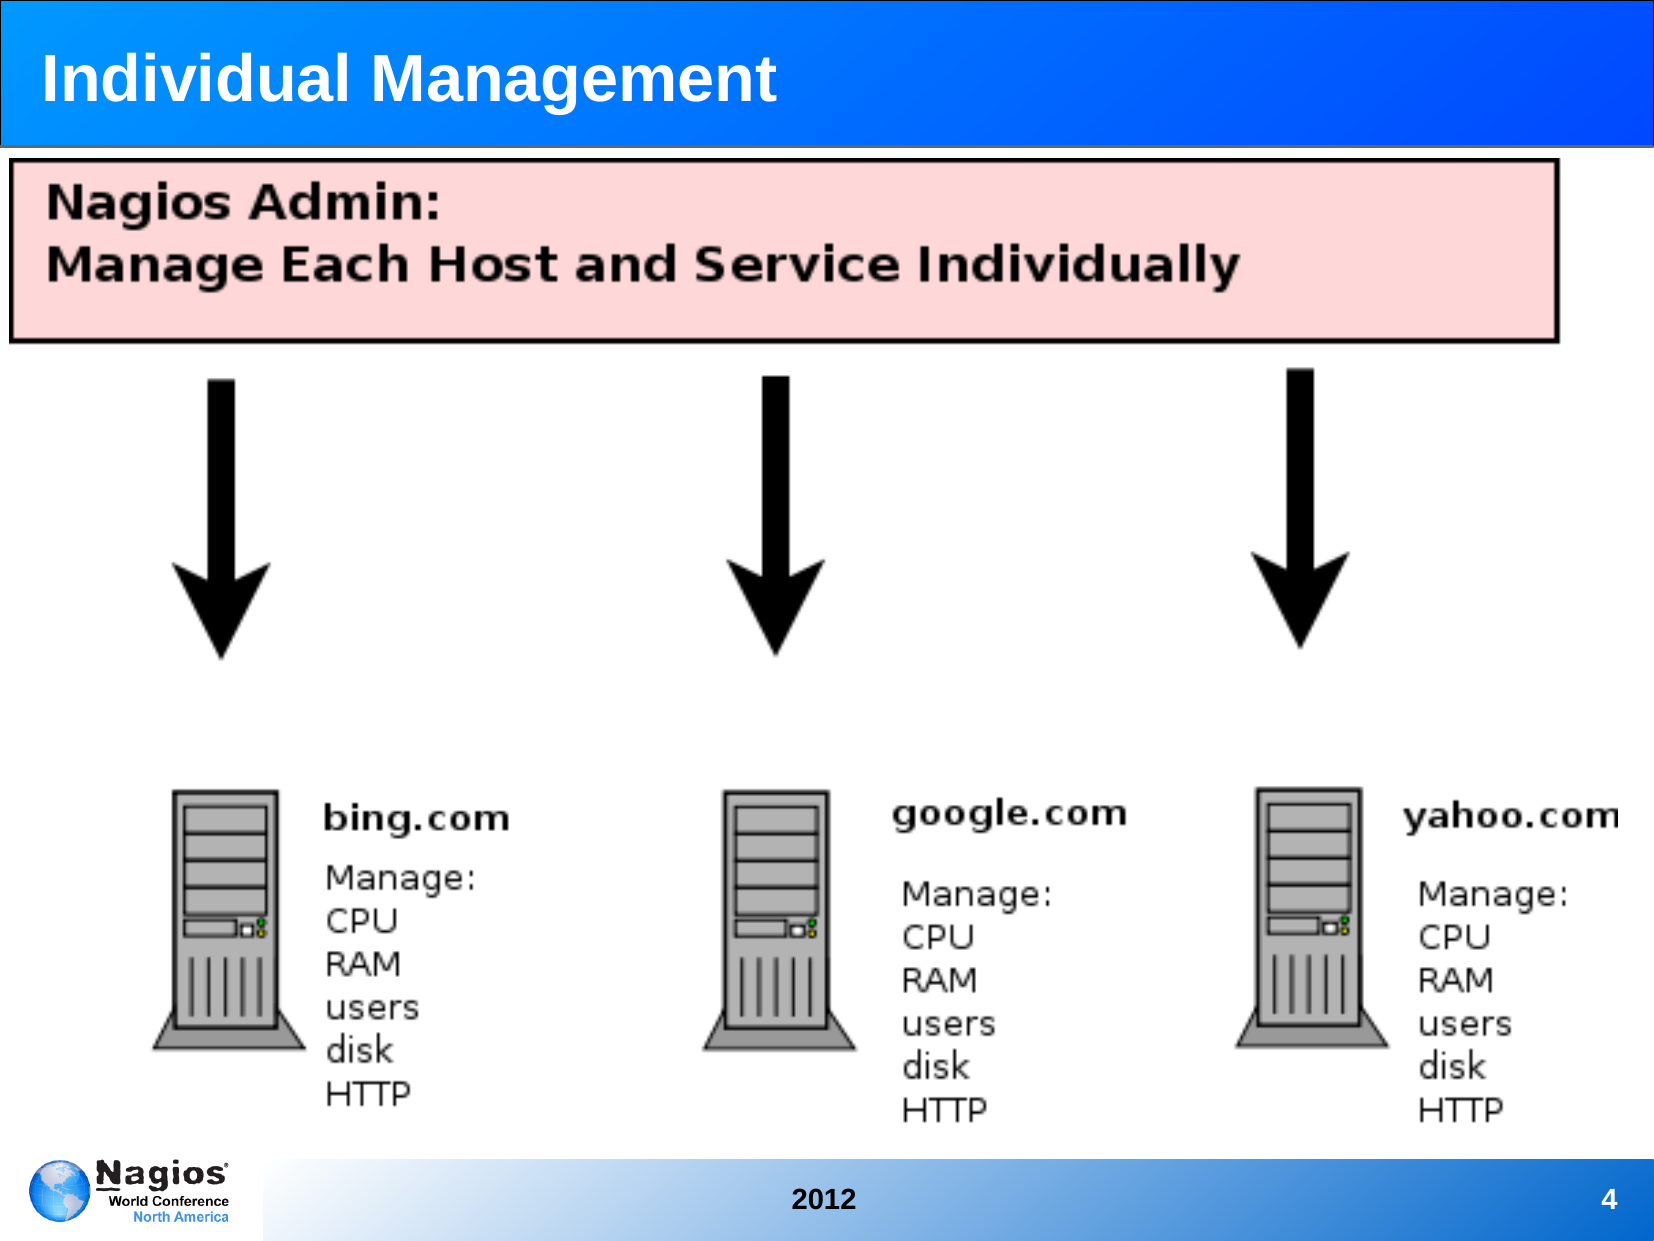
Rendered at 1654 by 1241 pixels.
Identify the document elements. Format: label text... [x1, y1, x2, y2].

picture [29, 1159, 229, 1235]
picture [9, 158, 1618, 1131]
title Individual Management [41, 36, 1248, 120]
